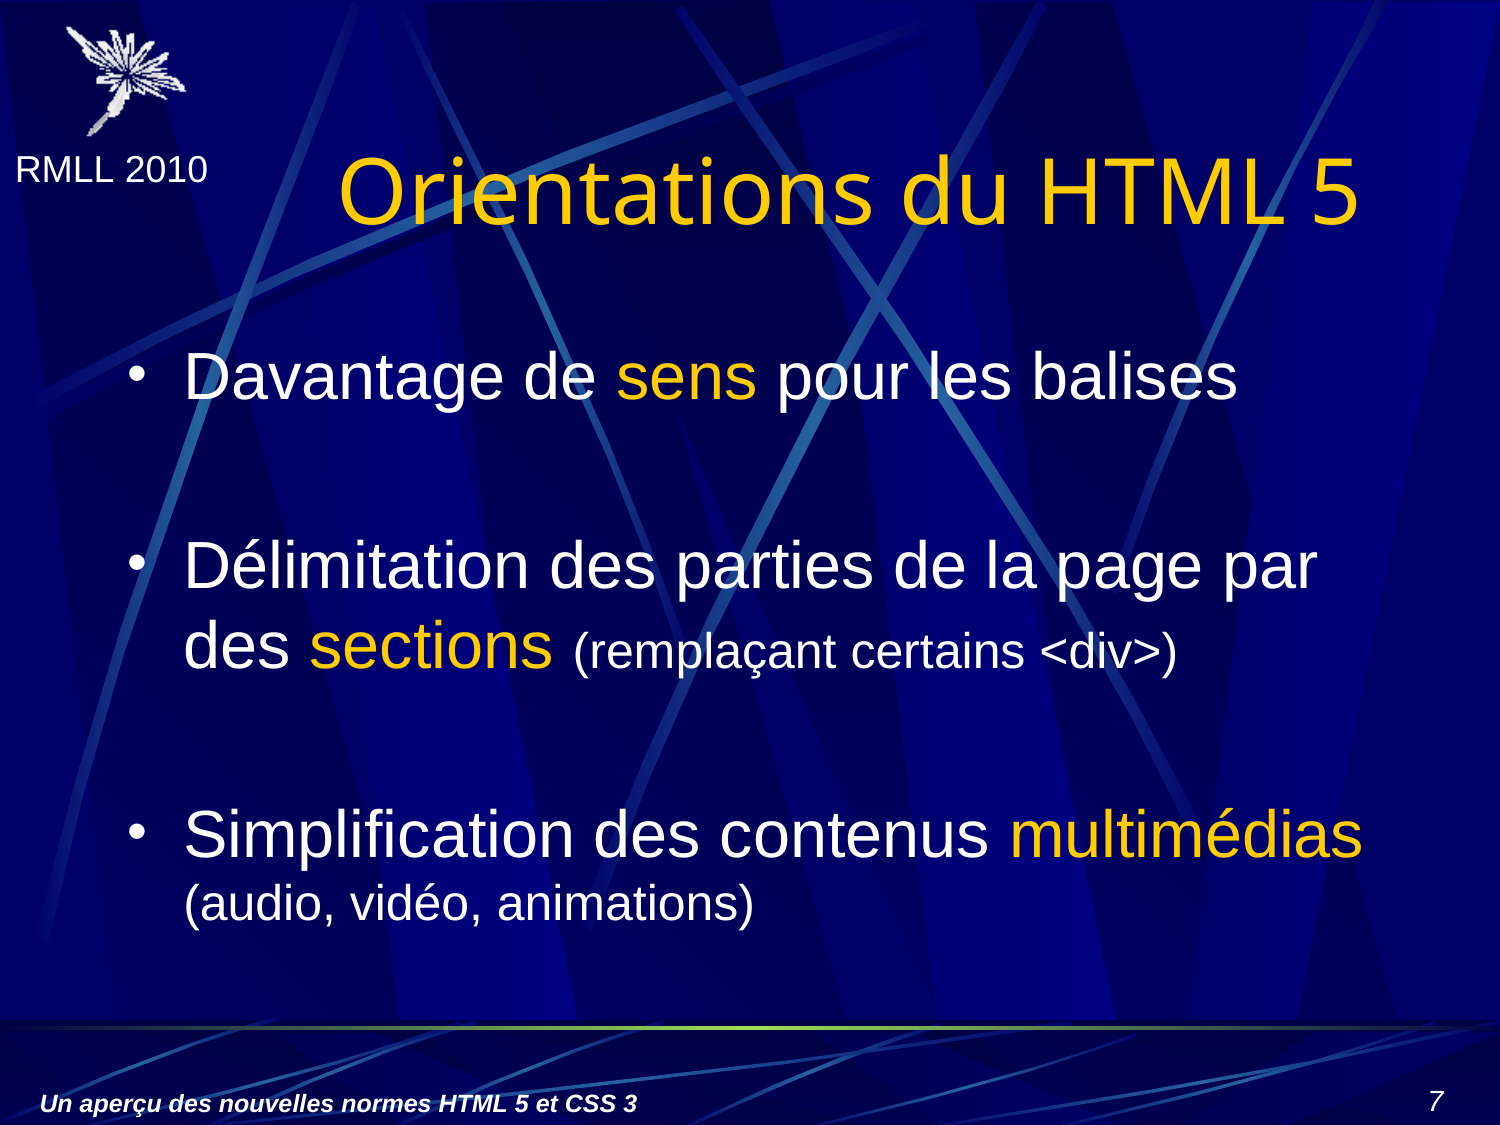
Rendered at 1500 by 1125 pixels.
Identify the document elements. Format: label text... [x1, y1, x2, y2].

title Orientations du HTML 5 [224, 87, 1475, 288]
picture [62, 24, 188, 138]
list Davantage de sens pour les balises Délimitation des parties de la page par des sections (remplaçant certains <div>) Simplification des contenus multimédias (audio, vidéo, animations) [112, 324, 1425, 1001]
